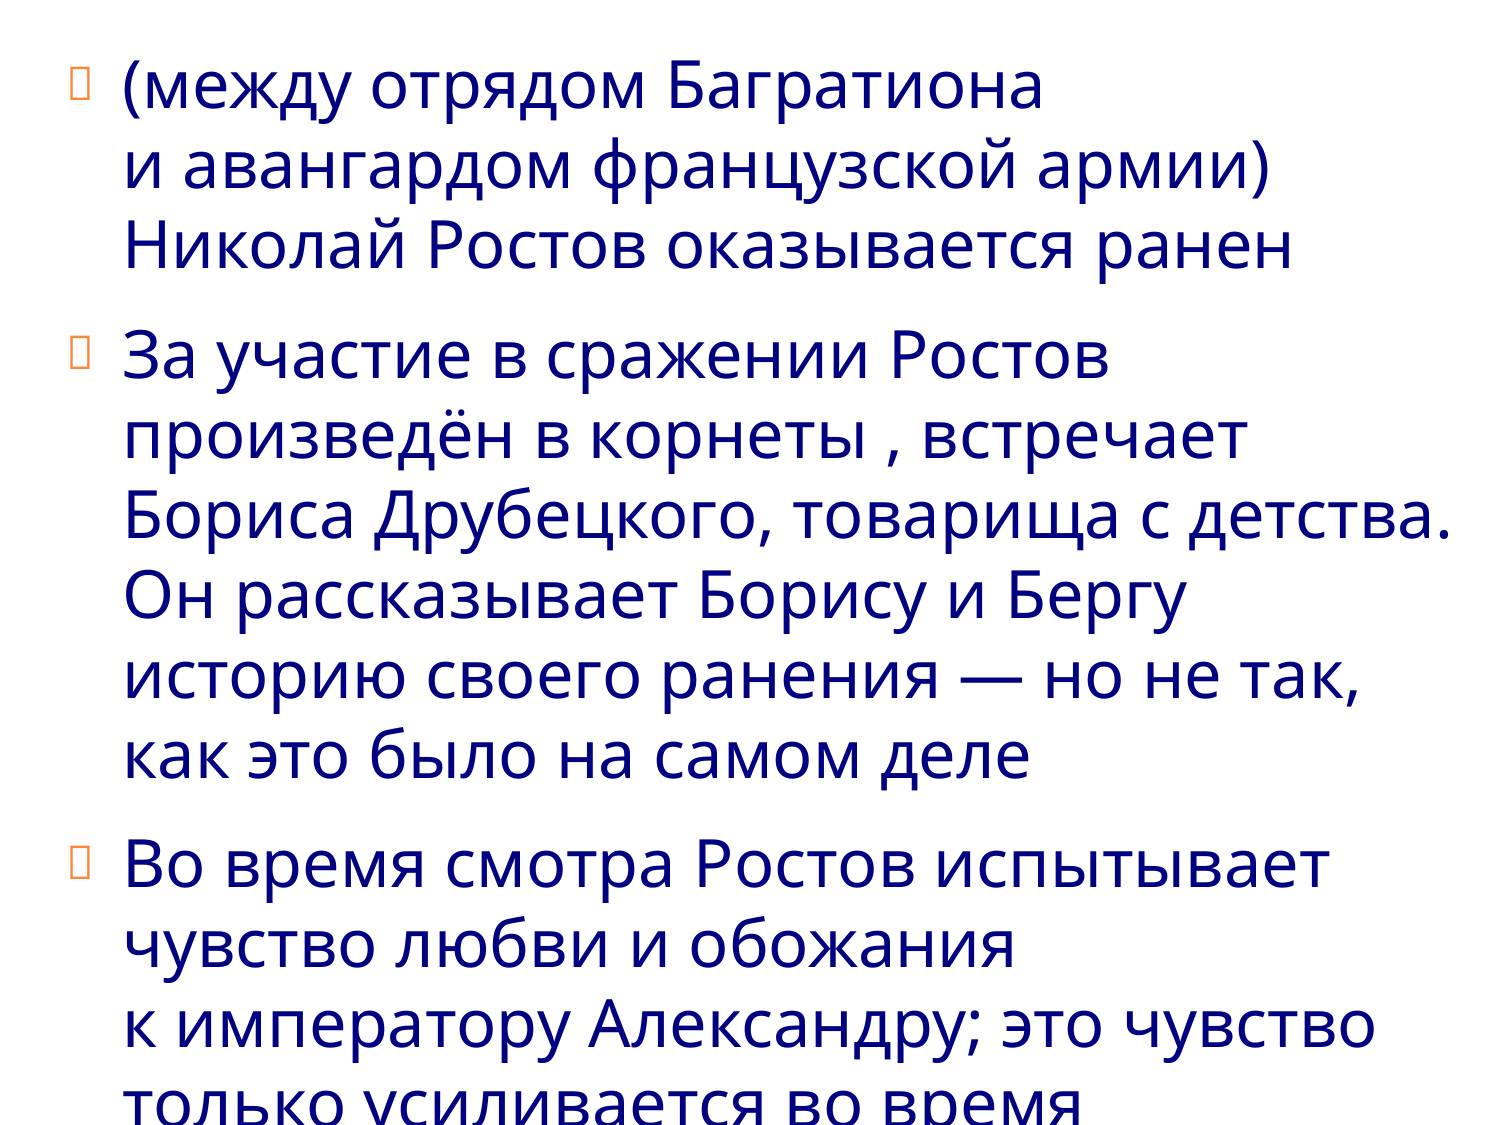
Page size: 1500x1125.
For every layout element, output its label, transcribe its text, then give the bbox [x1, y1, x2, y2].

list (между отрядом Багратиона и авангардом французской армии) Николай Ростов оказывается ранен За участие в сражении Ростов произведён в корнеты , встречает Бориса Друбецкого, товарища с детства. Он рассказывает Борису и Бергу историю своего ранения — но не так, как это было на самом деле Во время смотра Ростов испытывает чувство любви и обожания к императору Александру; это чувство только усиливается во время Аустерлицкого сражения [51, 34, 1477, 1063]
